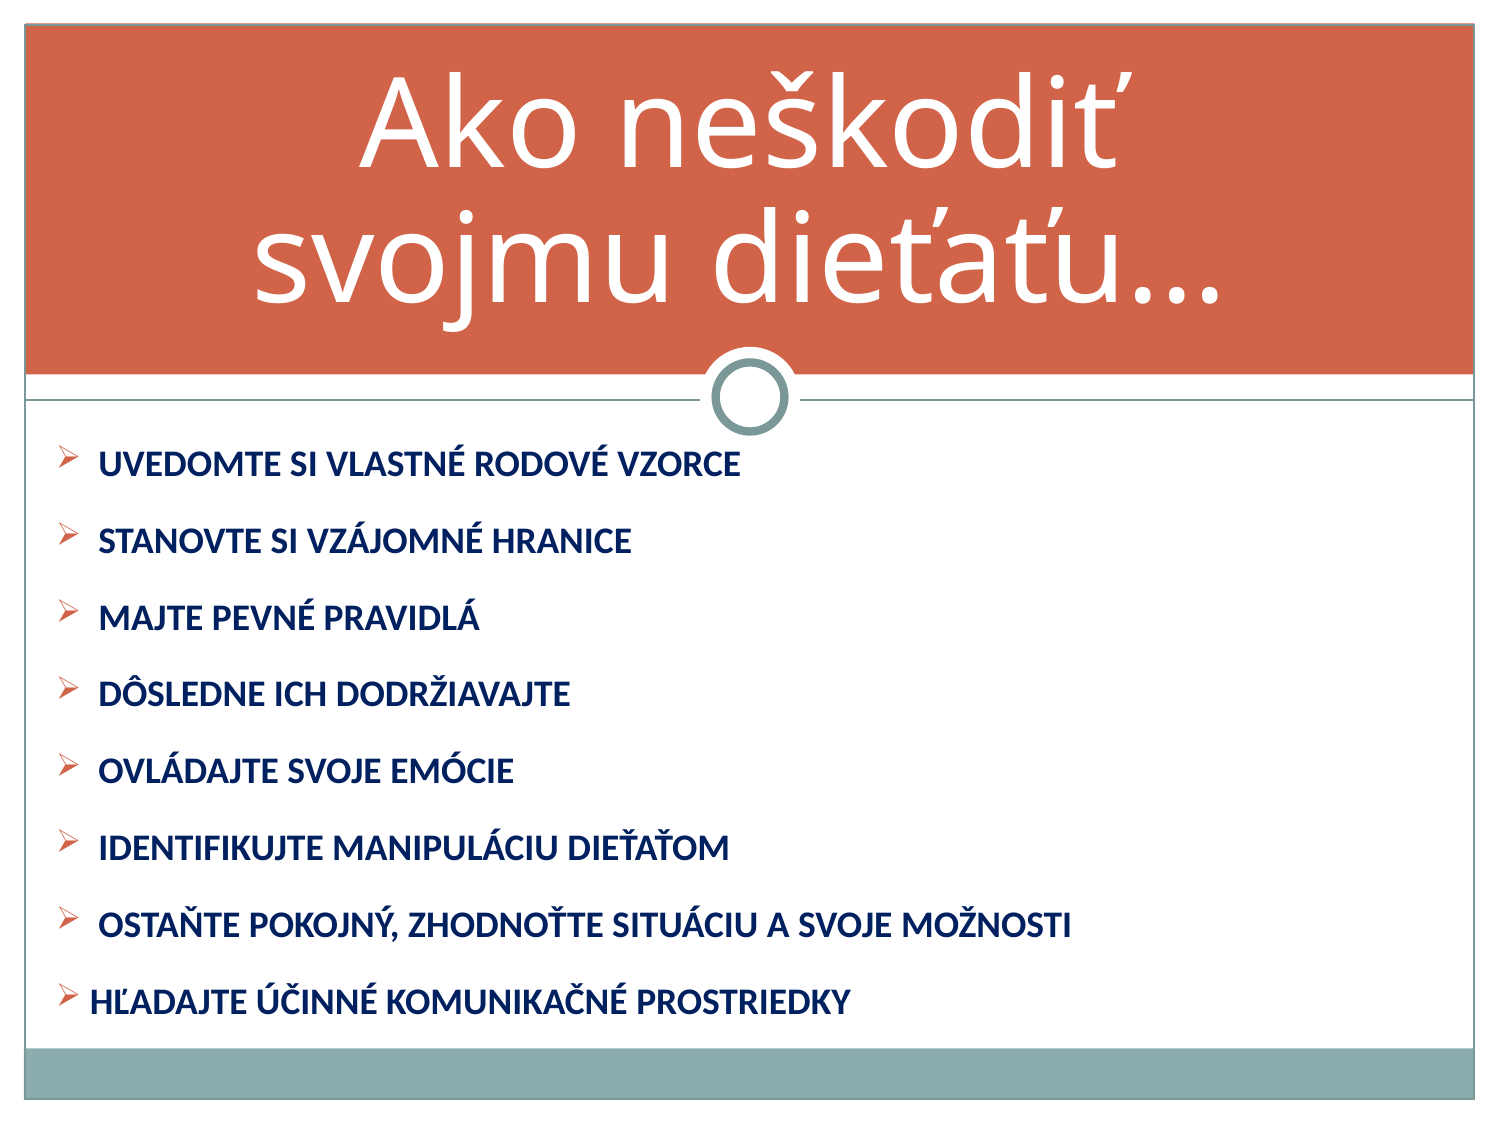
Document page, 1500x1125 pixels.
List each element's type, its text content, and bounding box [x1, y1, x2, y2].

title Ako neškodiť svojmu dieťaťu... [118, 87, 1394, 338]
list UVEDOMTE SI VLASTNÉ RODOVÉ VZORCE STANOVTE SI VZÁJOMNÉ HRANICE MAJTE PEVNÉ PRAVIDLÁ DÔSLEDNE ICH DODRŽIAVAJTE OVLÁDAJTE SVOJE EMÓCIE IDENTIFIKUJTE MANIPULÁCIU DIEŤAŤOM OSTAŇTE POKOJNÝ, ZHODNOŤTE SITUÁCIU A SVOJE MOŽNOSTI HĽADAJTE ÚČINNÉ KOMUNIKAČNÉ PROSTRIEDKY [41, 408, 1471, 1035]
